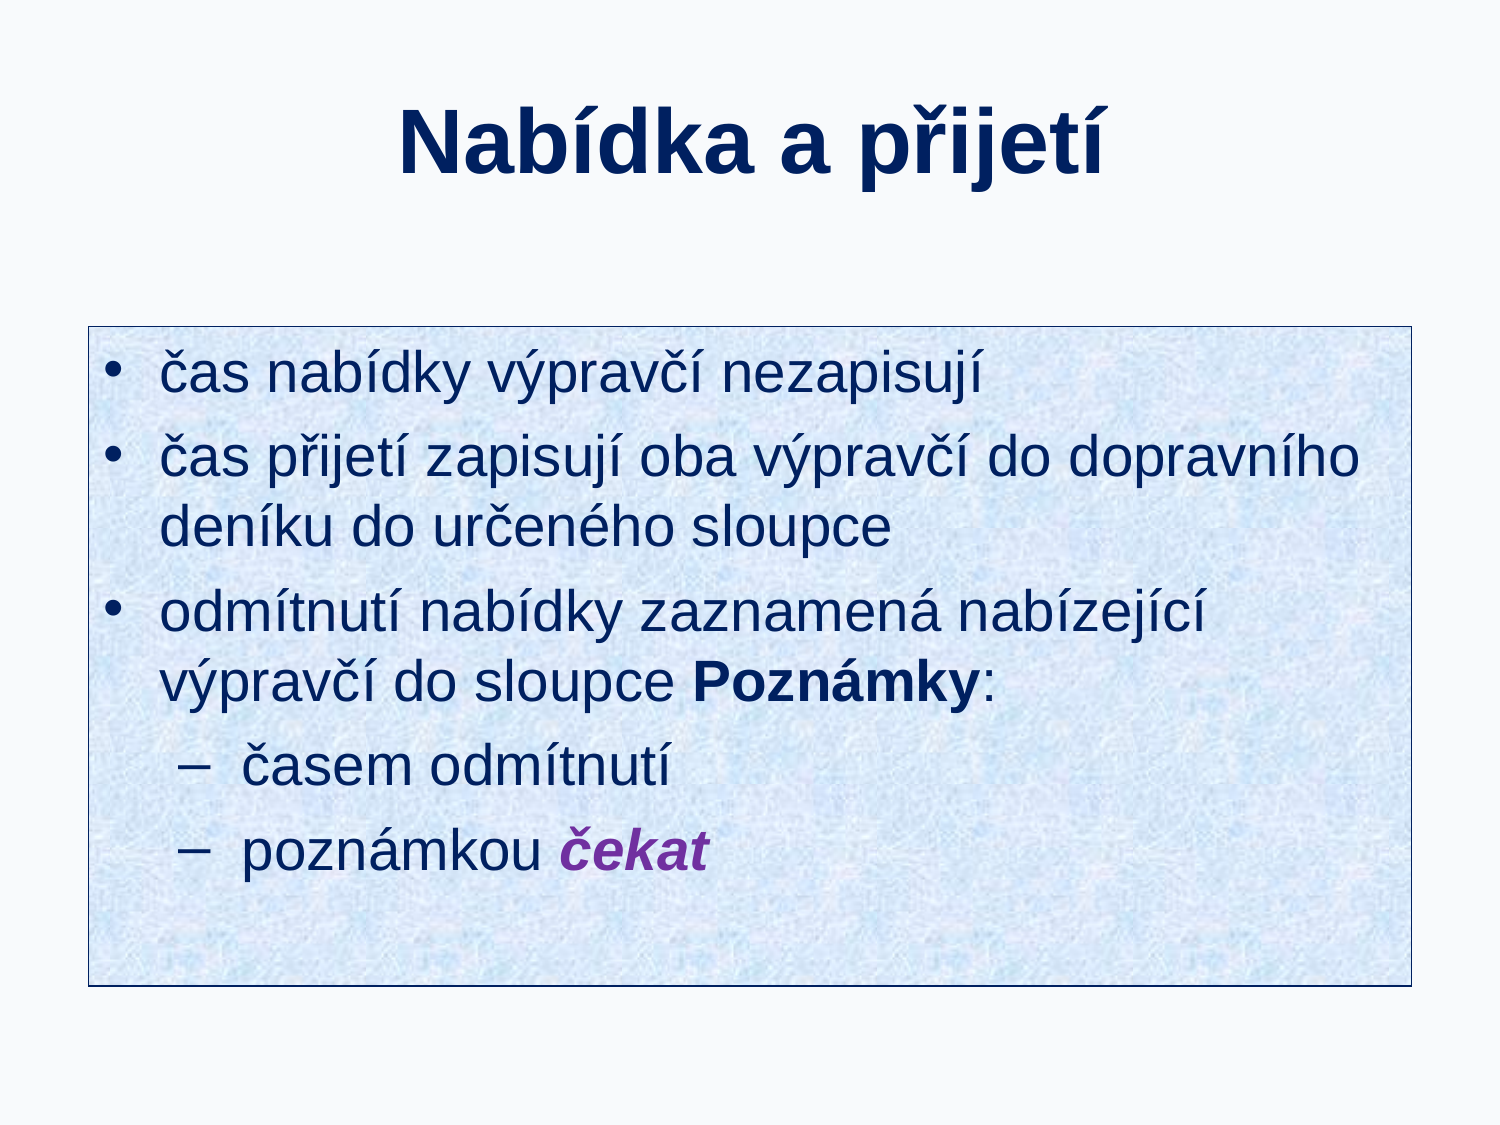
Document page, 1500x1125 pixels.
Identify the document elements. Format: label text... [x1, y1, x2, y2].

list čas nabídky výpravčí nezapisují čas přijetí zapisují oba výpravčí do dopravního deníku do určeného sloupce odmítnutí nabídky zaznamená nabízející výpravčí do sloupce Poznámky: časem odmítnutí poznámkou čekat [88, 326, 1412, 986]
title Nabídka a přijetí [76, 42, 1427, 231]
